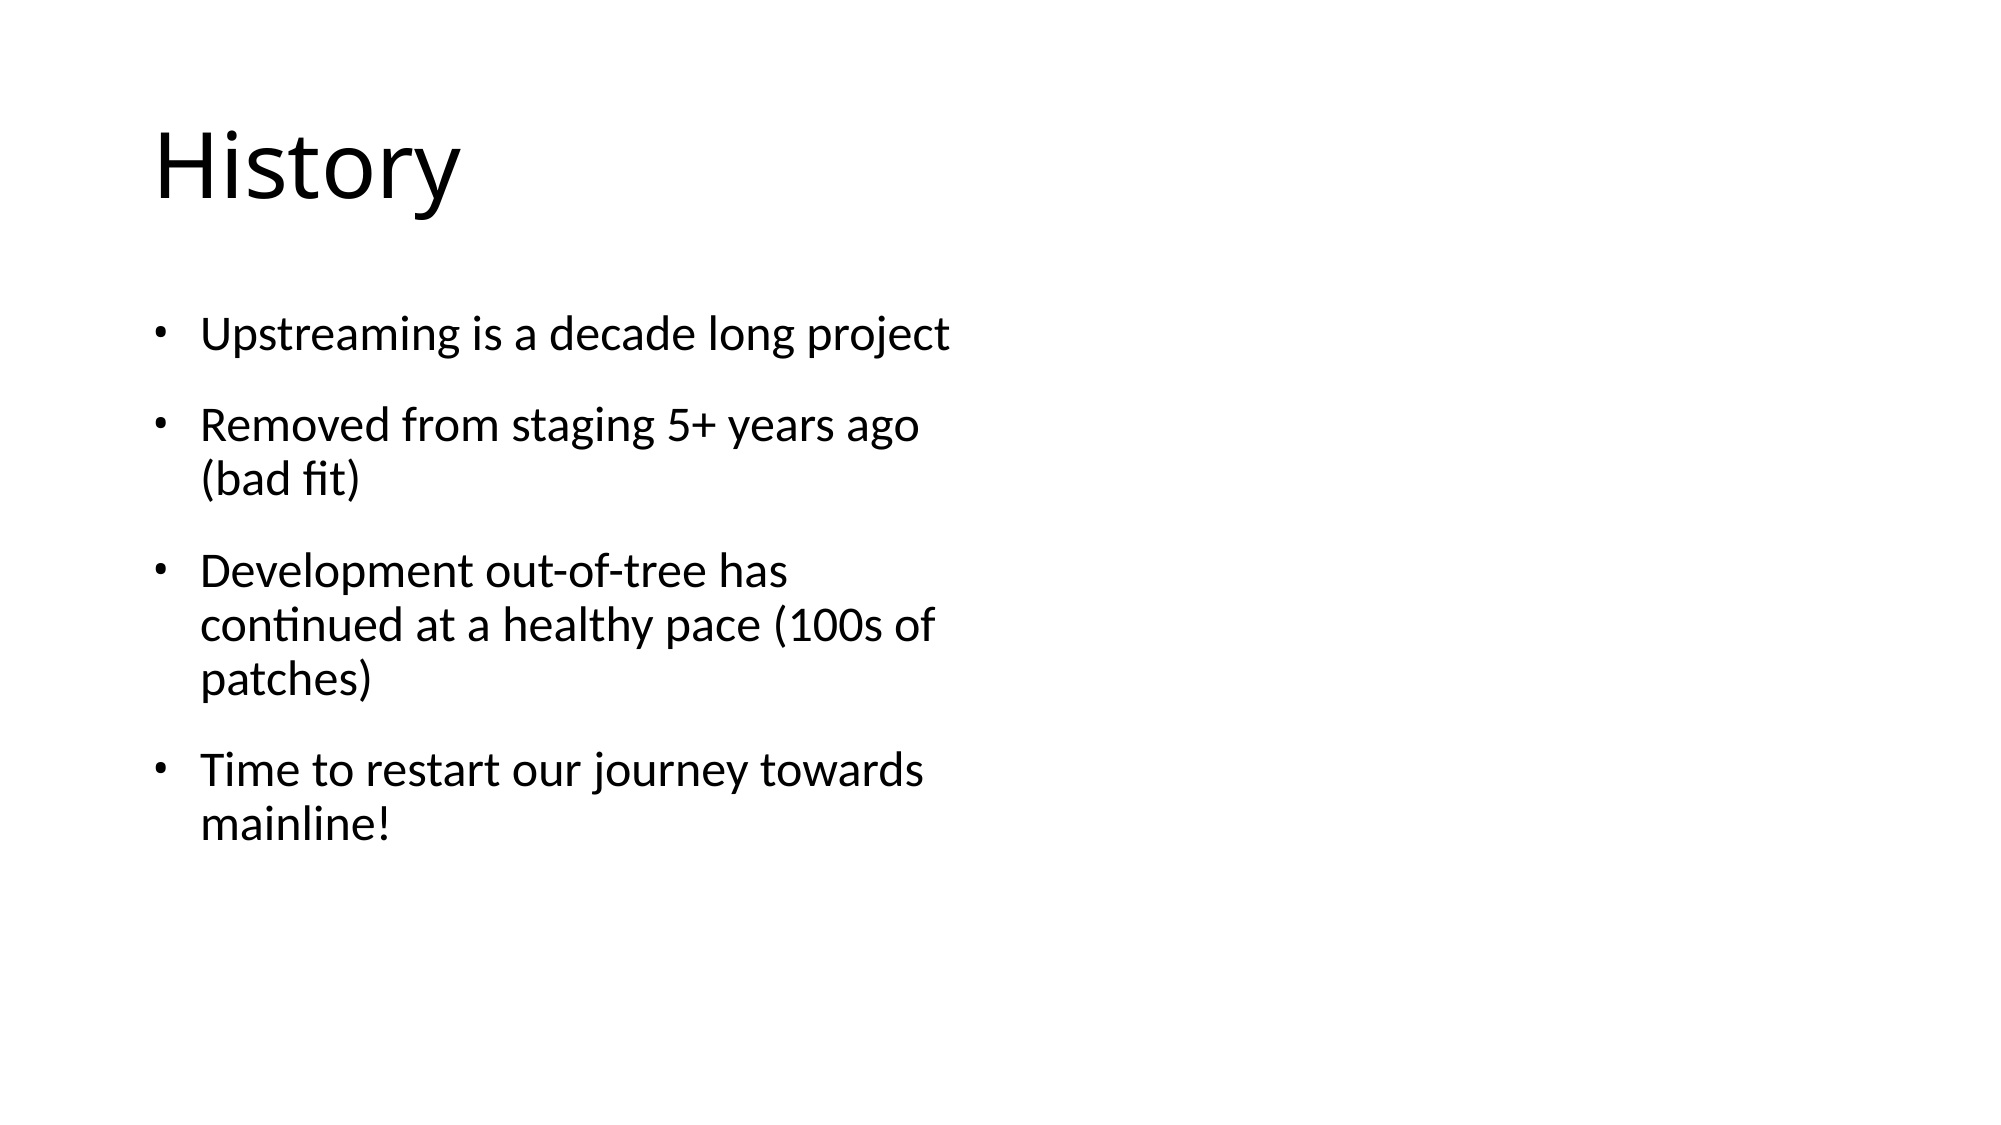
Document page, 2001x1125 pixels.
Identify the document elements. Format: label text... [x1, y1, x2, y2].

list Upstreaming is a decade long project Removed from staging 5+ years ago (bad fit) Development out-of-tree has continued at a healthy pace (100s of patches) Time to restart our journey towards mainline! [137, 299, 988, 1014]
title History [137, 59, 1863, 278]
